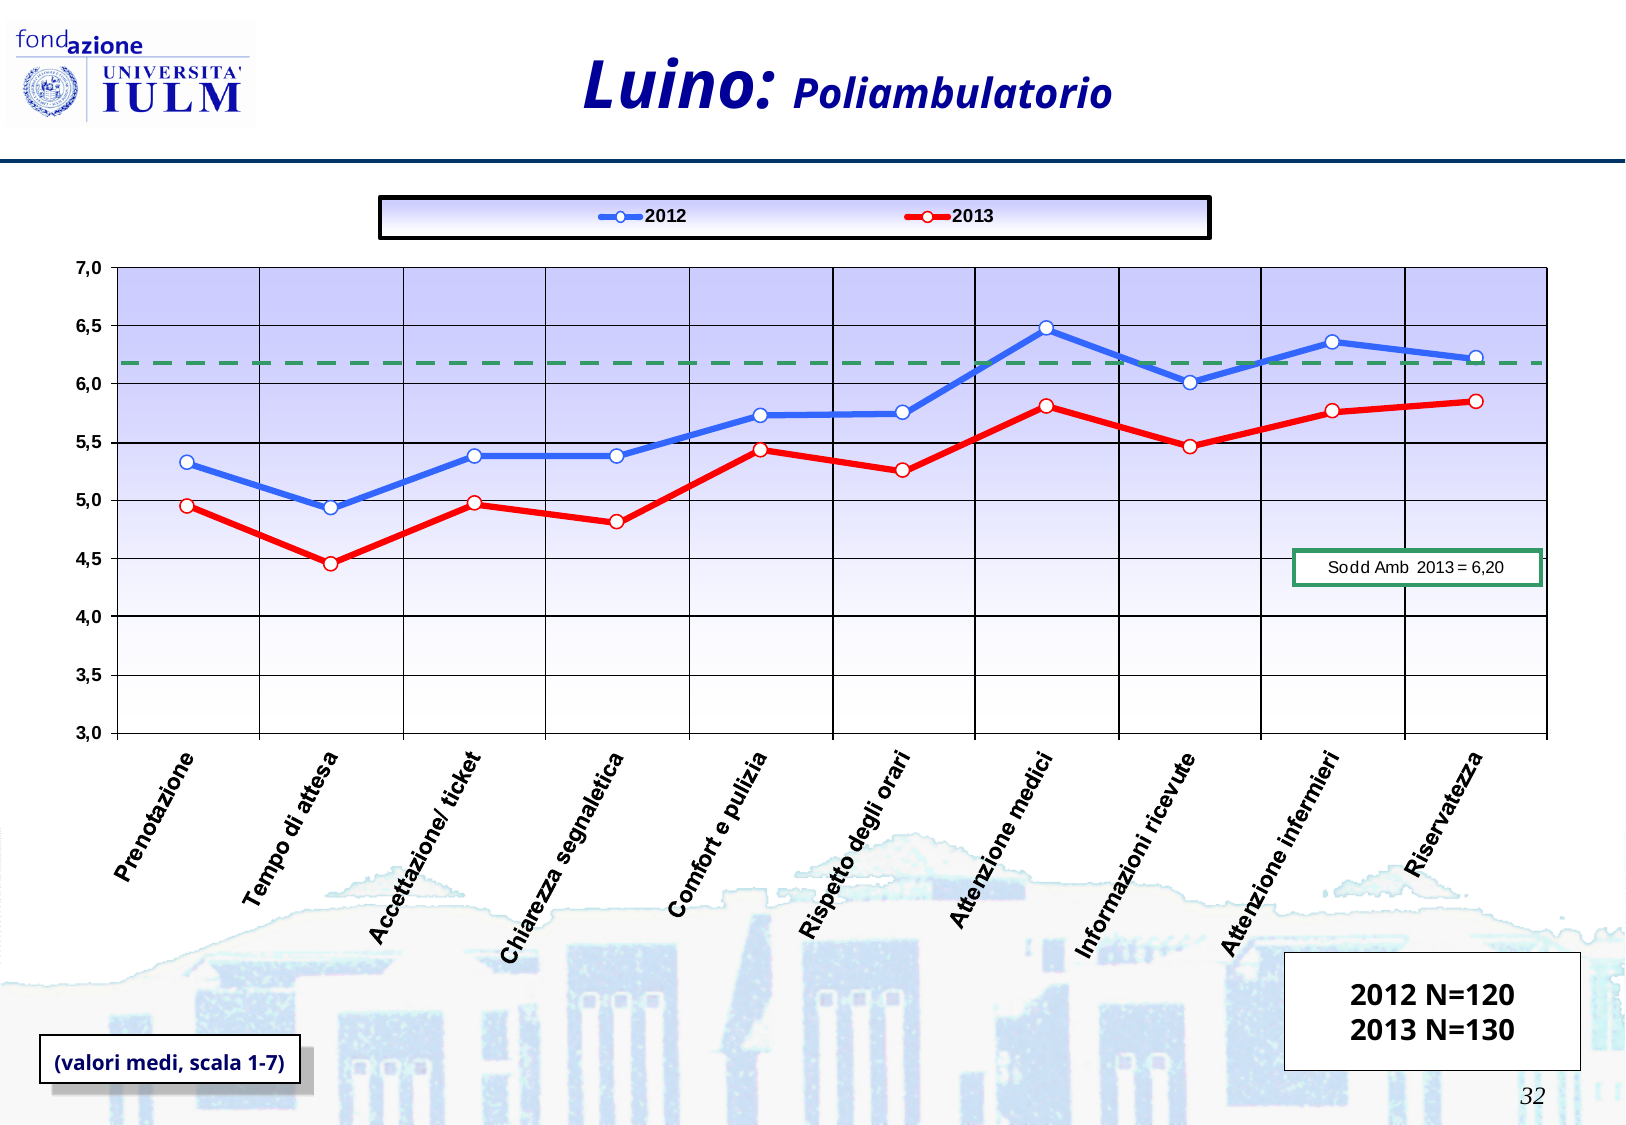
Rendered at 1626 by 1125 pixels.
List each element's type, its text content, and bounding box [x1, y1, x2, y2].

picture [5, 19, 256, 127]
picture [46, 184, 1564, 1125]
text_box 2012 N=120 2013 N=130 [1284, 952, 1581, 1071]
text_box Luino: Poliambulatorio [304, 18, 1392, 144]
